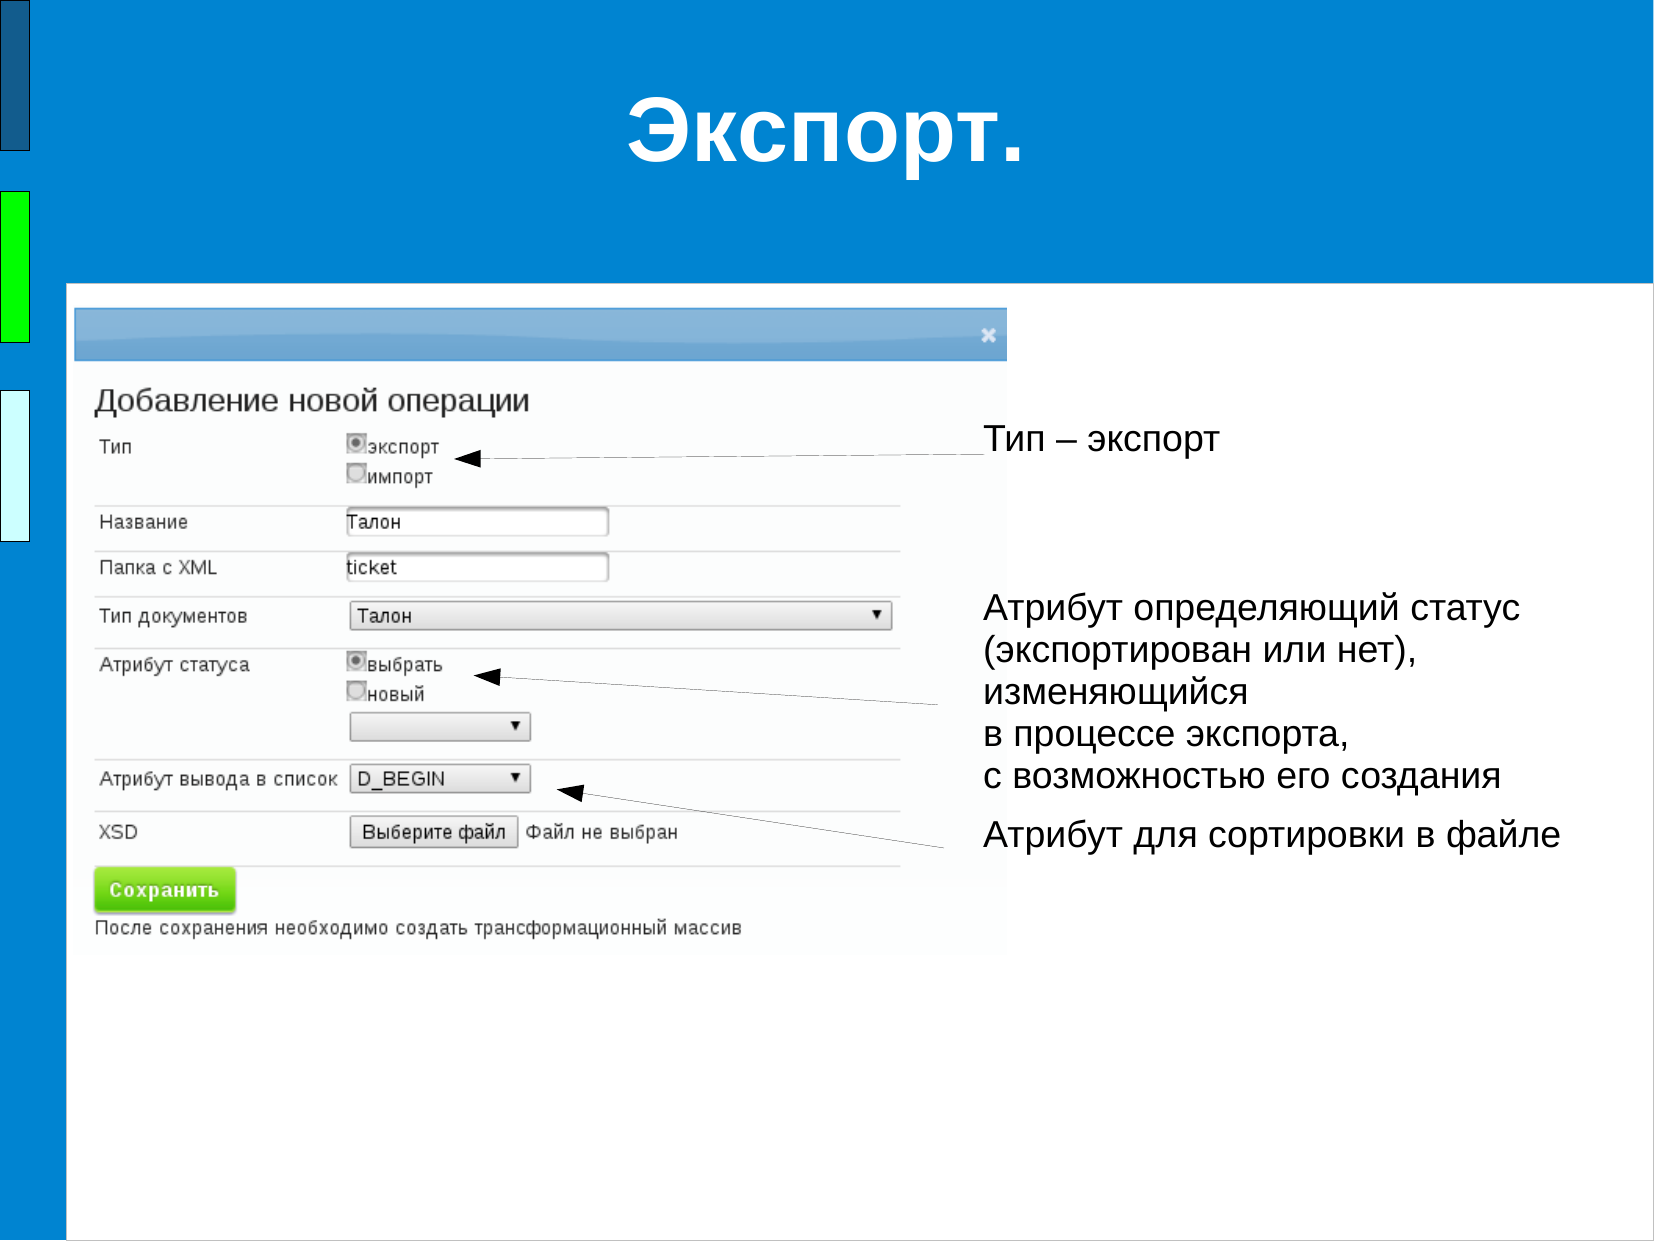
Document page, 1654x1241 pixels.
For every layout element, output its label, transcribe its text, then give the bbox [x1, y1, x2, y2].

text_box Атрибут для сортировки в файле [968, 805, 1577, 863]
picture [73, 305, 1007, 955]
text_box Тип – экспорт [968, 410, 1236, 467]
title Экспорт. [82, 25, 1571, 233]
text_box Атрибут определяющий статус (экспортирован или нет), изменяющийся в процессе экспорта, с возможностью его создания [968, 579, 1546, 805]
